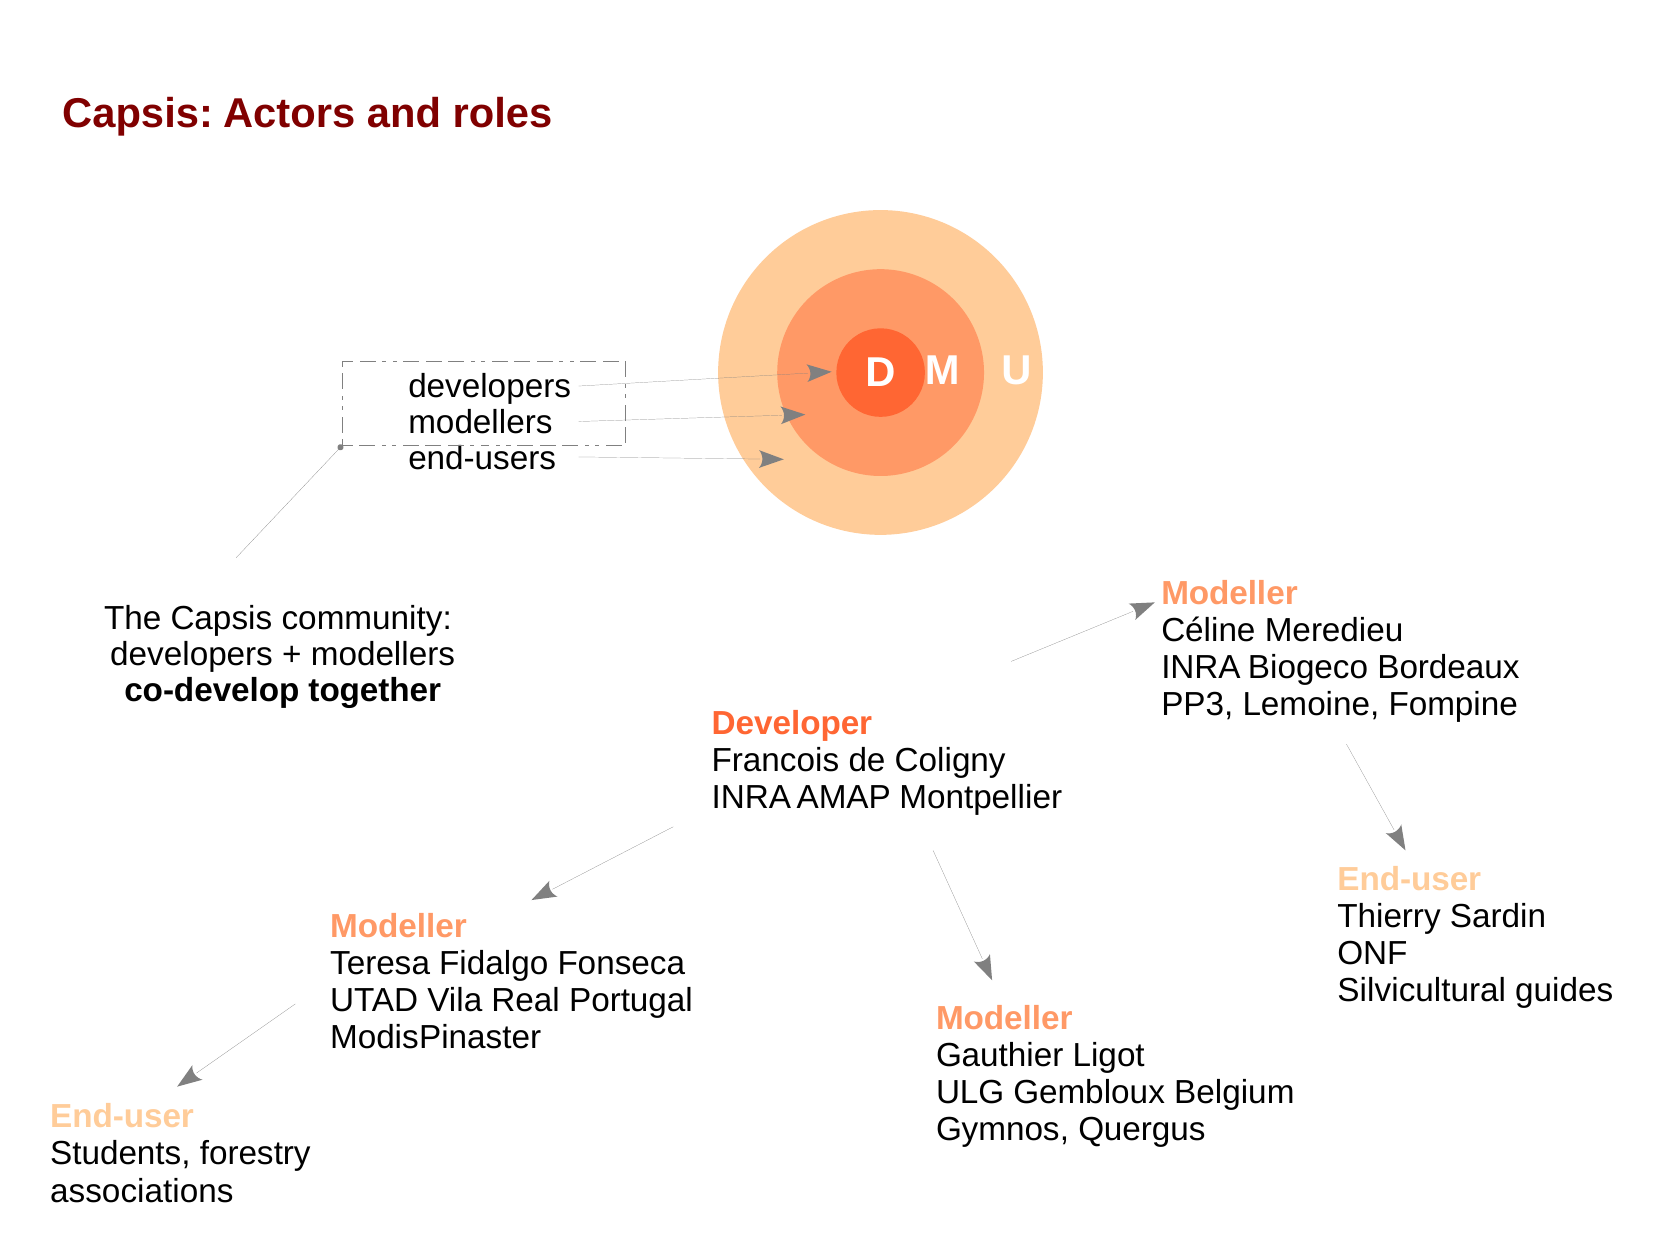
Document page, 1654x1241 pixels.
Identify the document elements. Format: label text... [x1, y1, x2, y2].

text_box The Capsis community: developers + modellers co-develop together [16, 593, 550, 717]
text_box Developer Francois de Coligny INRA AMAP Montpellier [696, 696, 1146, 823]
text_box M [924, 348, 985, 398]
text_box U [1001, 348, 1061, 398]
text_box [718, 210, 1042, 535]
text_box Modeller Céline Meredieu INRA Biogeco Bordeaux PP3, Lemoine, Fompine [1146, 566, 1536, 730]
text_box Capsis: Actors and roles [47, 82, 1418, 144]
text_box Modeller Teresa Fidalgo Fonseca UTAD Vila Real Portugal ModisPinaster [315, 900, 709, 1063]
text_box developers modellers end-users [393, 361, 680, 505]
text_box Modeller Gauthier Ligot ULG Gembloux Belgium Gymnos, Quergus [921, 992, 1323, 1156]
text_box D [836, 328, 924, 417]
text_box End-user Students, forestry associations [35, 1090, 355, 1217]
text_box End-user Thierry Sardin ONF Silvicultural guides [1322, 852, 1642, 1016]
